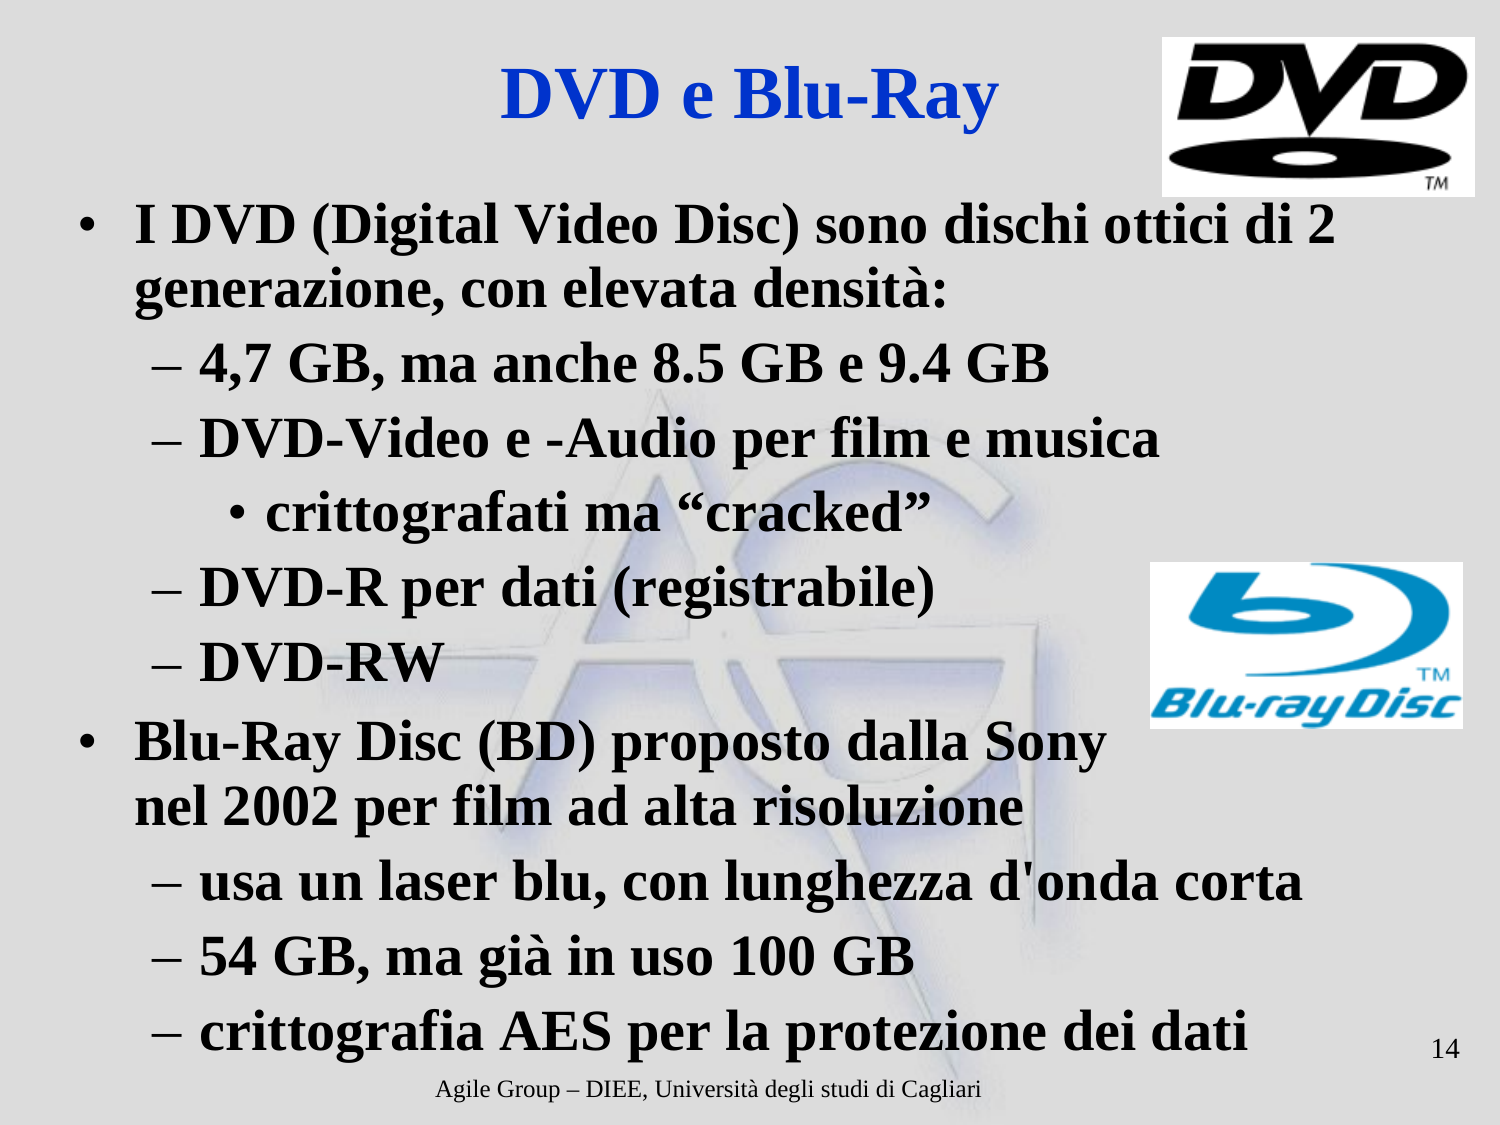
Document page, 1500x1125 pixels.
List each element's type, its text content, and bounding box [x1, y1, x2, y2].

list I DVD (Digital Video Disc) sono dischi ottici di 2 generazione, con elevata densità: 4,7 GB, ma anche 8.5 GB e 9.4 GB DVD-Video e -Audio per film e musica crittografati ma “cracked” DVD-R per dati (registrabile) DVD-RW Blu-Ray Disc (BD) proposto dalla Sony nel 2002 per film ad alta risoluzione usa un laser blu, con lunghezza d'onda corta 54 GB, ma già in uso 100 GB crittografia AES per la protezione dei dati [63, 183, 1451, 1071]
picture [0, 0, 1500, 1125]
title DVD e Blu-Ray [112, 12, 1388, 175]
